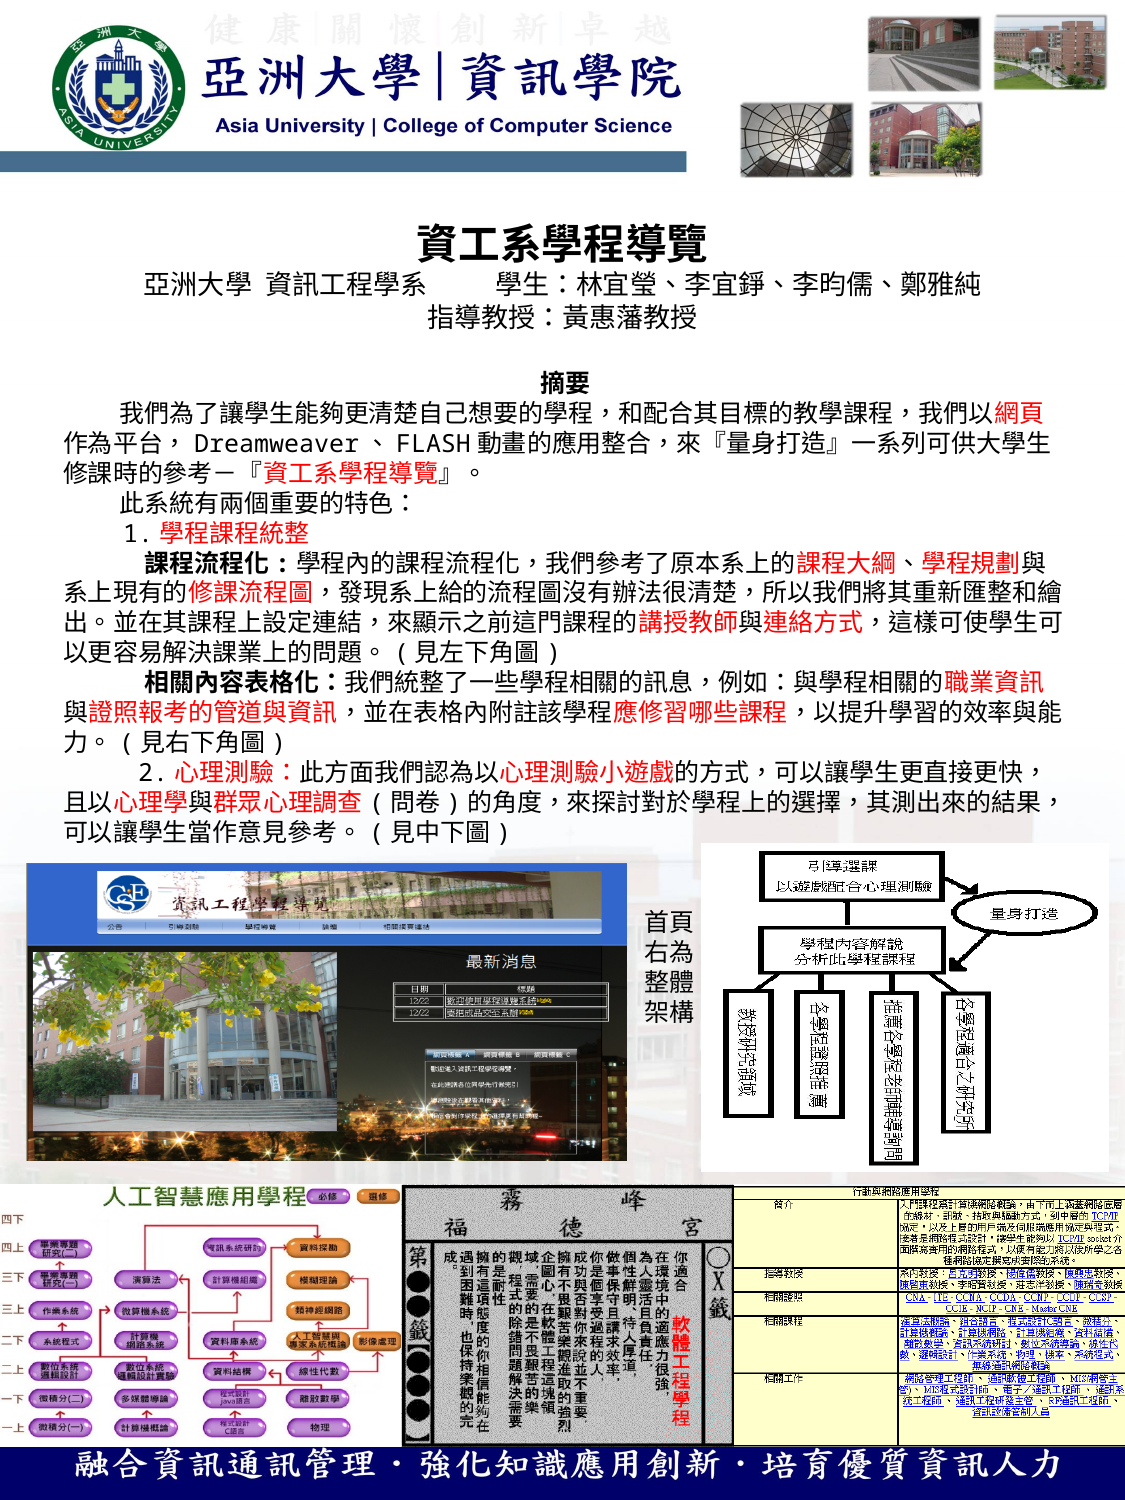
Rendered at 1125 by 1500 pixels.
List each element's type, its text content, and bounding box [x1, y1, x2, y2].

picture [0, 1184, 1125, 1447]
picture [701, 843, 1109, 1172]
picture [26, 863, 627, 1161]
title 資工系學程導覽 亞洲大學 資訊工程學系 學生：林宜瑩、李宜錚、李昀儒、鄭雅純 指導教授：黃惠藩教授 [56, 60, 1069, 311]
text_box 摘要 我們為了讓學生能夠更清楚自己想要的學程，和配合其目標的教學課程，我們以網頁作為平台，Dreamweaver、FLASH動畫的應用整合，來『量身打造』一系列可供大學生修課時的參考－『資工系學程導覽』。 此系統有兩個重要的特色： 1.學程課程統整 課程流程化:學程內的課程流程化，我們參考了原本系上的課程大綱、學程規劃與系上現有的修課流程圖，發現系上給的流程圖沒有辦法很清楚，所以我們將其重新匯整和繪出。並在其課程上設定連結，來顯示之前這門課程的講授教師與連絡方式，這樣可使學生可以更容易解決課業上的問題。(見左下角圖) 相關內容表格化：我們統整了一些學程相關的訊息，例如：與學程相關的職業資訊與證照報考的管道與資訊，並在表格內附註該學程應修習哪些課程，以提升學習的效率與能力。(見右下角圖) 2.心理測驗：此方面我們認為以心理測驗小遊戲的方式，可以讓學生更直接更快，且以心理學與群眾心理調查(問卷)的角度，來探討對於學程上的選擇，其測出來的結果，可以讓學生當作意見參考。(見中下圖) (左為 首頁, 右為 整體 架構) [48, 315, 1083, 1071]
